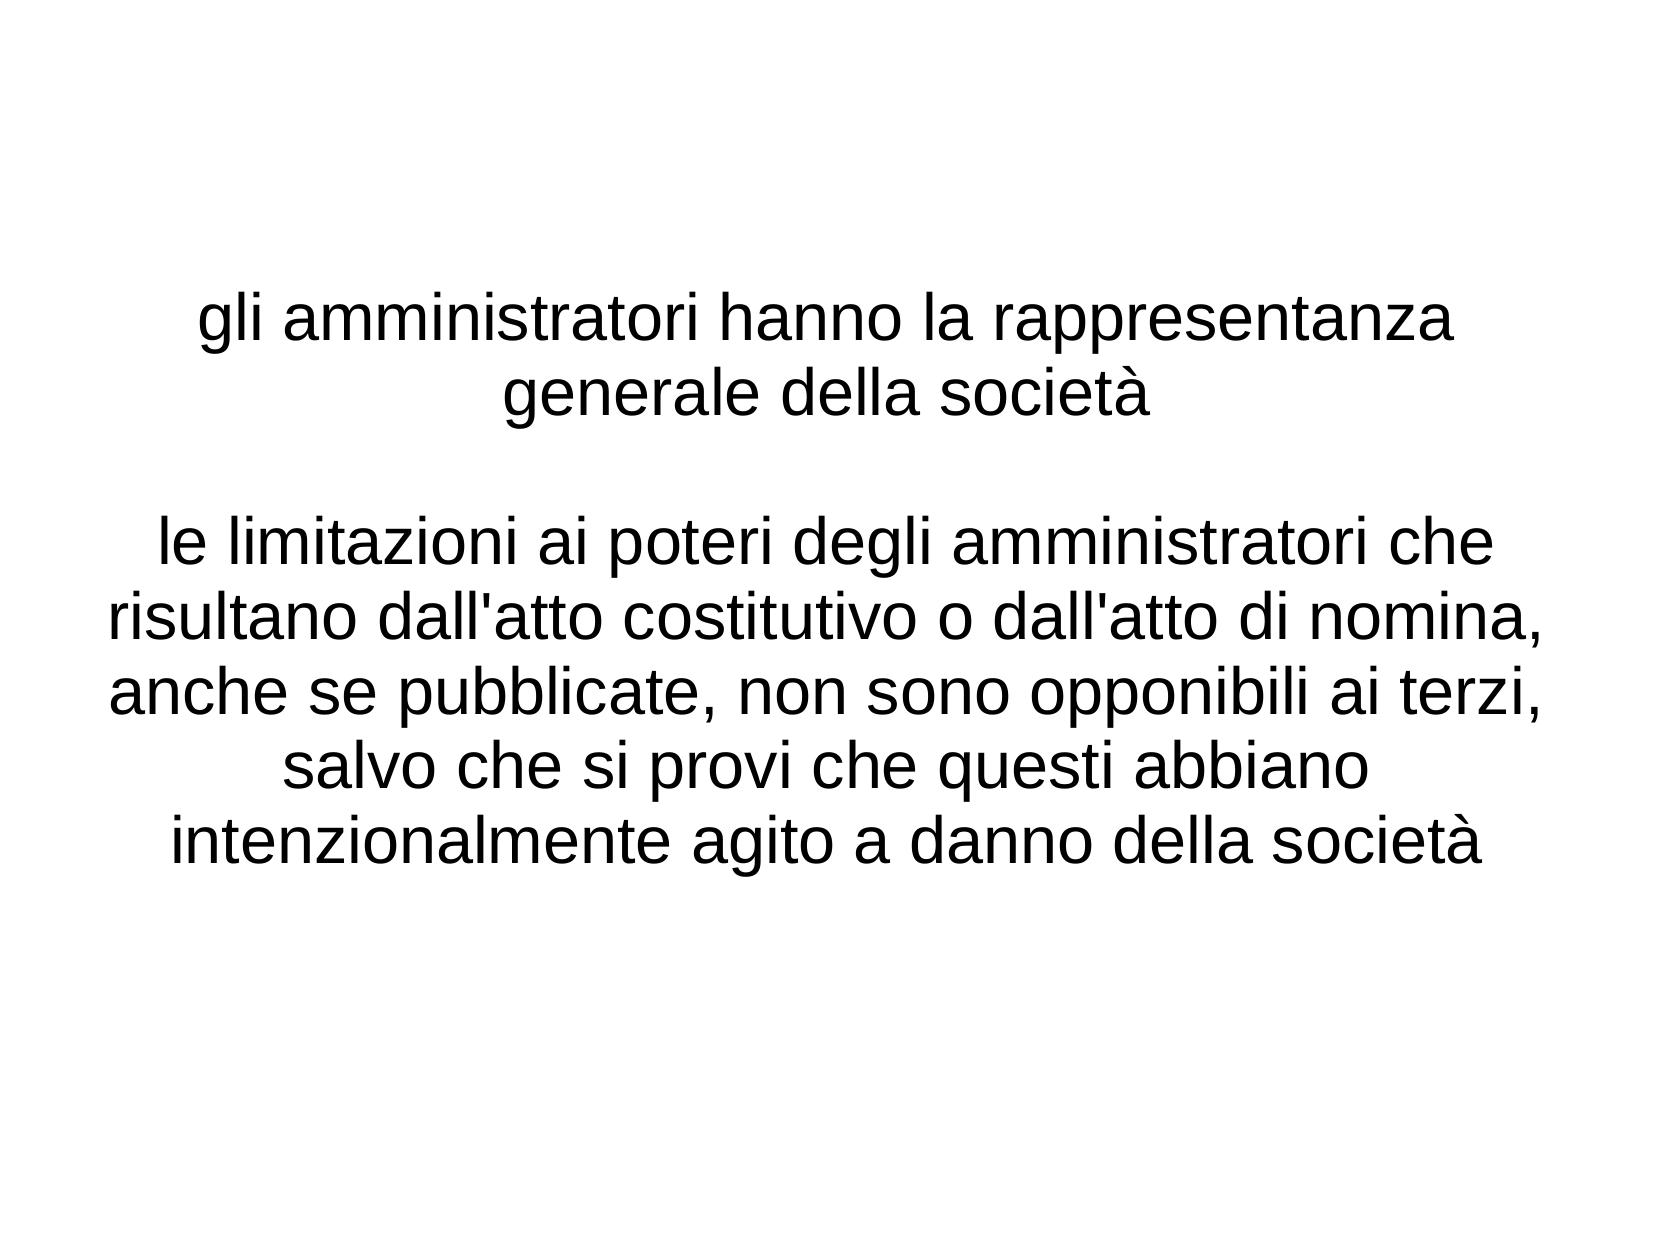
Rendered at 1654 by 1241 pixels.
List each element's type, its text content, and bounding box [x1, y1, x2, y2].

subtitle gli amministratori hanno la rappresentanza generale della società le limitazioni ai poteri degli amministratori che risultano dall'atto costitutivo o dall'atto di nomina, anche se pubblicate, non sono opponibili ai terzi, salvo che si provi che questi abbiano intenzionalmente agito a danno della società [82, 56, 1571, 1102]
